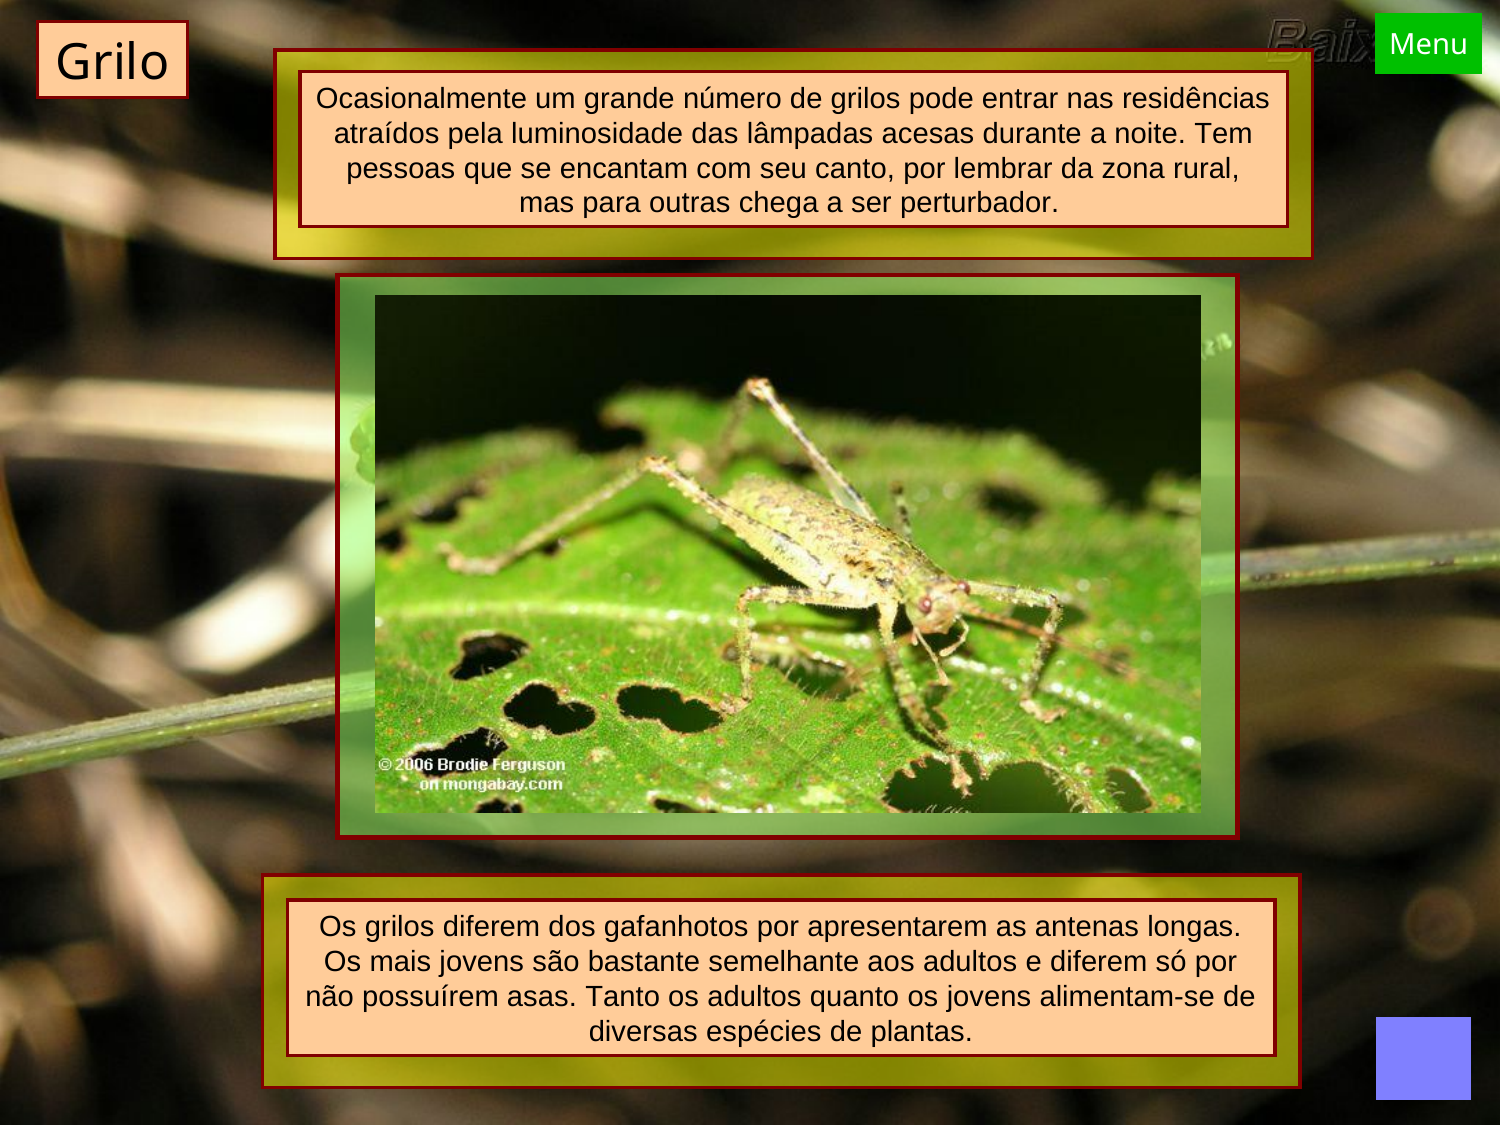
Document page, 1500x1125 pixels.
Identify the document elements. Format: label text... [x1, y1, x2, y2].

text_box Ocasionalmente um grande número de grilos pode entrar nas residências atraídos pela luminosidade das lâmpadas acesas durante a noite. Tem pessoas que se encantam com seu canto, por lembrar da zona rural, mas para outras chega a ser perturbador. [300, 71, 1288, 227]
text_box [262, 875, 1300, 1088]
text_box Grilo [37, 21, 188, 98]
text_box Os grilos diferem dos gafanhotos por apresentarem as antenas longas. Os mais jovens são bastante semelhante aos adultos e diferem só por não possuírem asas. Tanto os adultos quanto os jovens alimentam-se de diversas espécies de plantas. [287, 899, 1276, 1056]
text_box [275, 50, 1313, 259]
text_box [337, 274, 1238, 838]
picture [0, 0, 1500, 1125]
